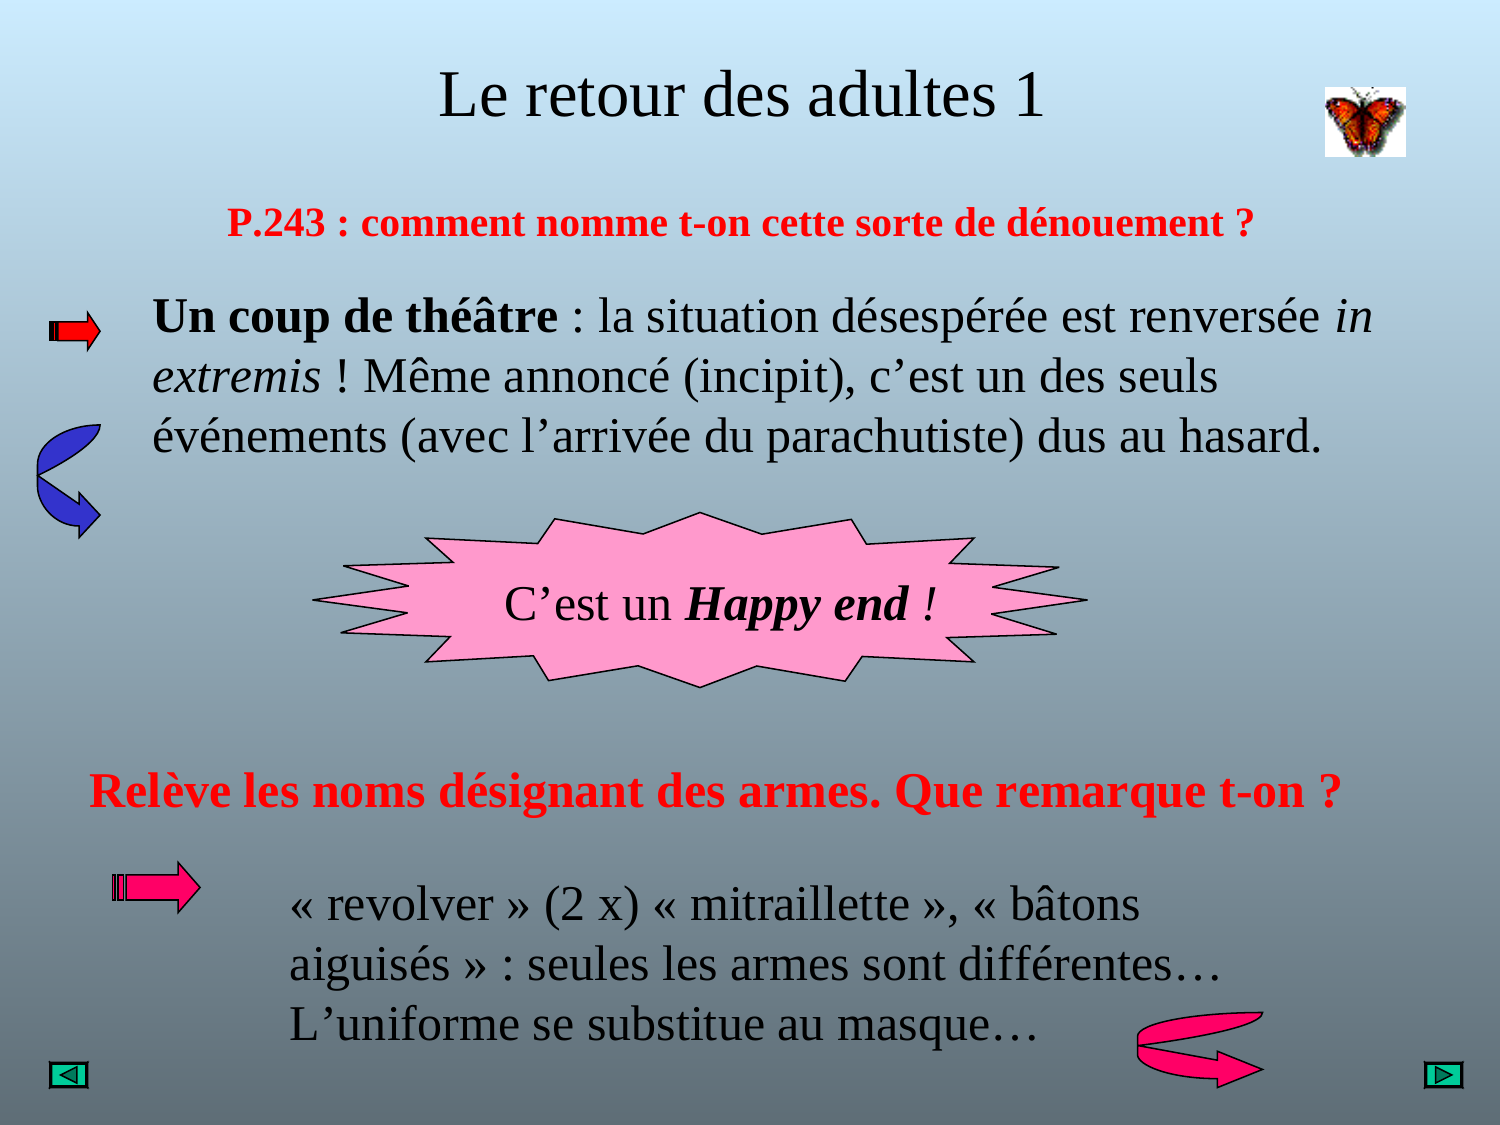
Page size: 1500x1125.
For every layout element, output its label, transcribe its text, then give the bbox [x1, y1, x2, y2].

text_box [57, 312, 101, 351]
text_box P.243 : comment nomme t-on cette sorte de dénouement ? [212, 187, 1388, 253]
text_box [1426, 1062, 1463, 1088]
text_box [126, 862, 201, 913]
text_box [37, 424, 101, 538]
text_box [118, 875, 123, 900]
text_box Un coup de théâtre : la situation désespérée est renversée in extremis ! Même annoncé (incipit), c’est un des seuls événements (avec l’arrivée du parachutiste) dus au hasard. [137, 274, 1401, 471]
picture [1325, 87, 1406, 157]
text_box [1137, 1012, 1263, 1088]
text_box « revolver » (2 x) « mitraillette », « bâtons aiguisés » : seules les armes sont différentes… L’uniforme se substitue au masque… [275, 862, 1313, 1058]
text_box Relève les noms désignant des armes. Que remarque t-on ? [74, 749, 1450, 826]
title Le retour des adultes 1 [324, 37, 1163, 150]
text_box C’est un Happy end ! [312, 512, 1088, 688]
text_box [51, 1062, 88, 1088]
